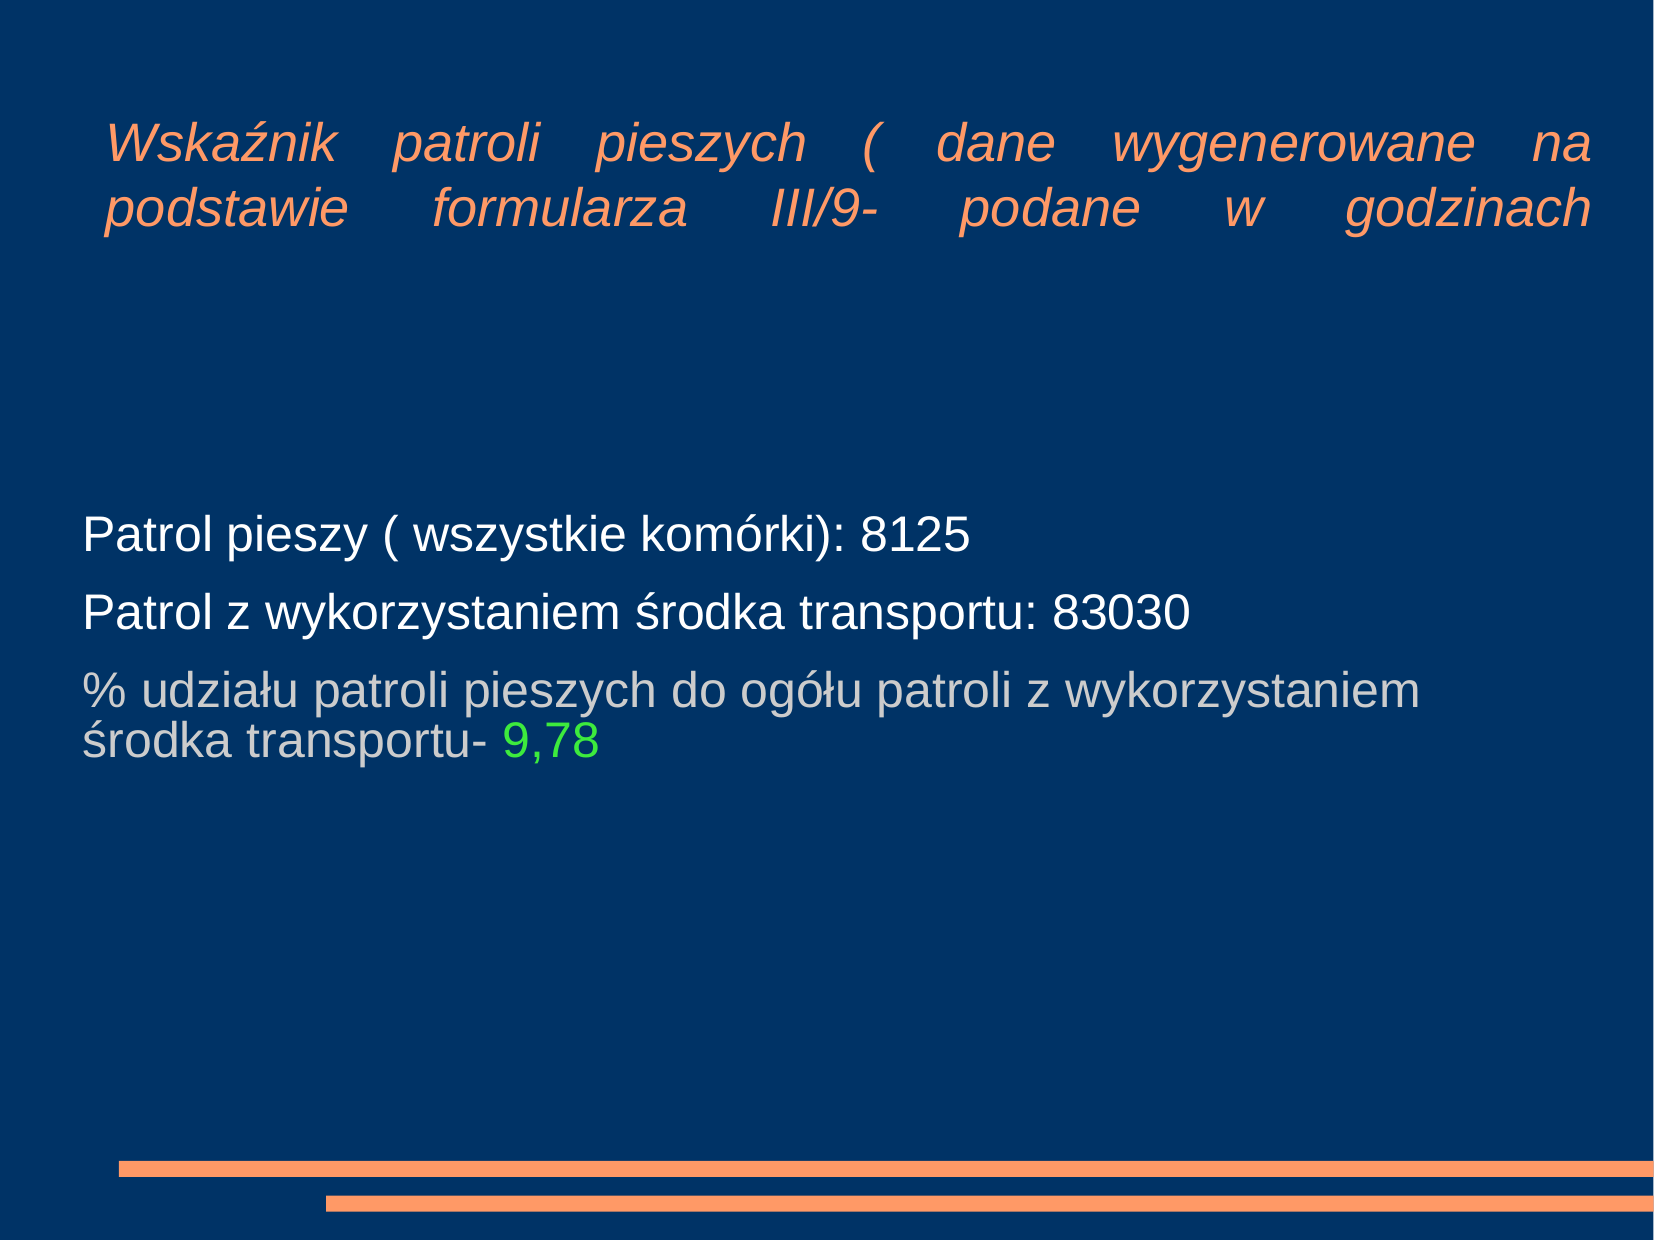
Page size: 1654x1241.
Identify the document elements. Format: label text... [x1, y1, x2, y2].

subtitle Patrol pieszy ( wszystkie komórki): 8125 Patrol z wykorzystaniem środka transportu: 83030 % udziału patroli pieszych do ogółu patroli z wykorzystaniem środka transportu- 9,78 [82, 299, 1571, 1198]
title Wskaźnik patroli pieszych ( dane wygenerowane na podstawie formularza III/9- podane w godzinach [91, 0, 1610, 456]
